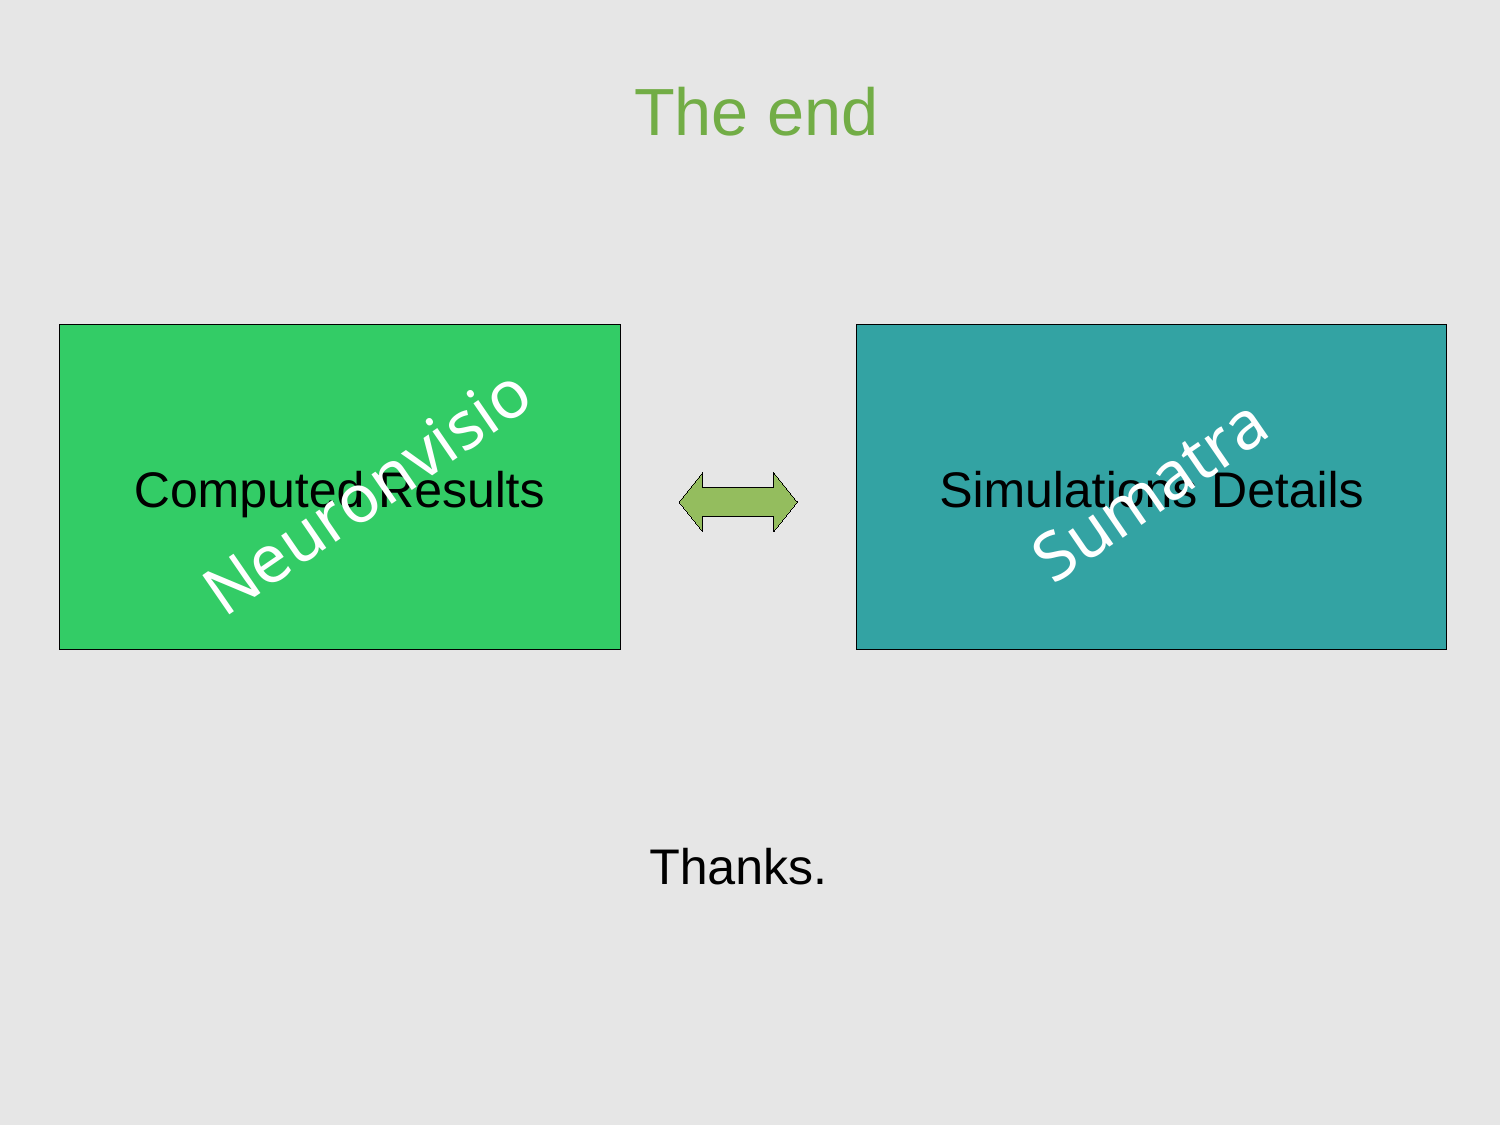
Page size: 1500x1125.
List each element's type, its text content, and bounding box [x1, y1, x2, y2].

text_box Sumatra [999, 383, 1270, 611]
text_box Neuronvisio [170, 362, 521, 645]
text_box Simulations Details [856, 324, 1447, 650]
text_box Thanks. [354, 826, 1123, 902]
text_box Computed Results [59, 324, 621, 650]
text_box [679, 472, 798, 532]
title The end [87, 50, 1426, 176]
